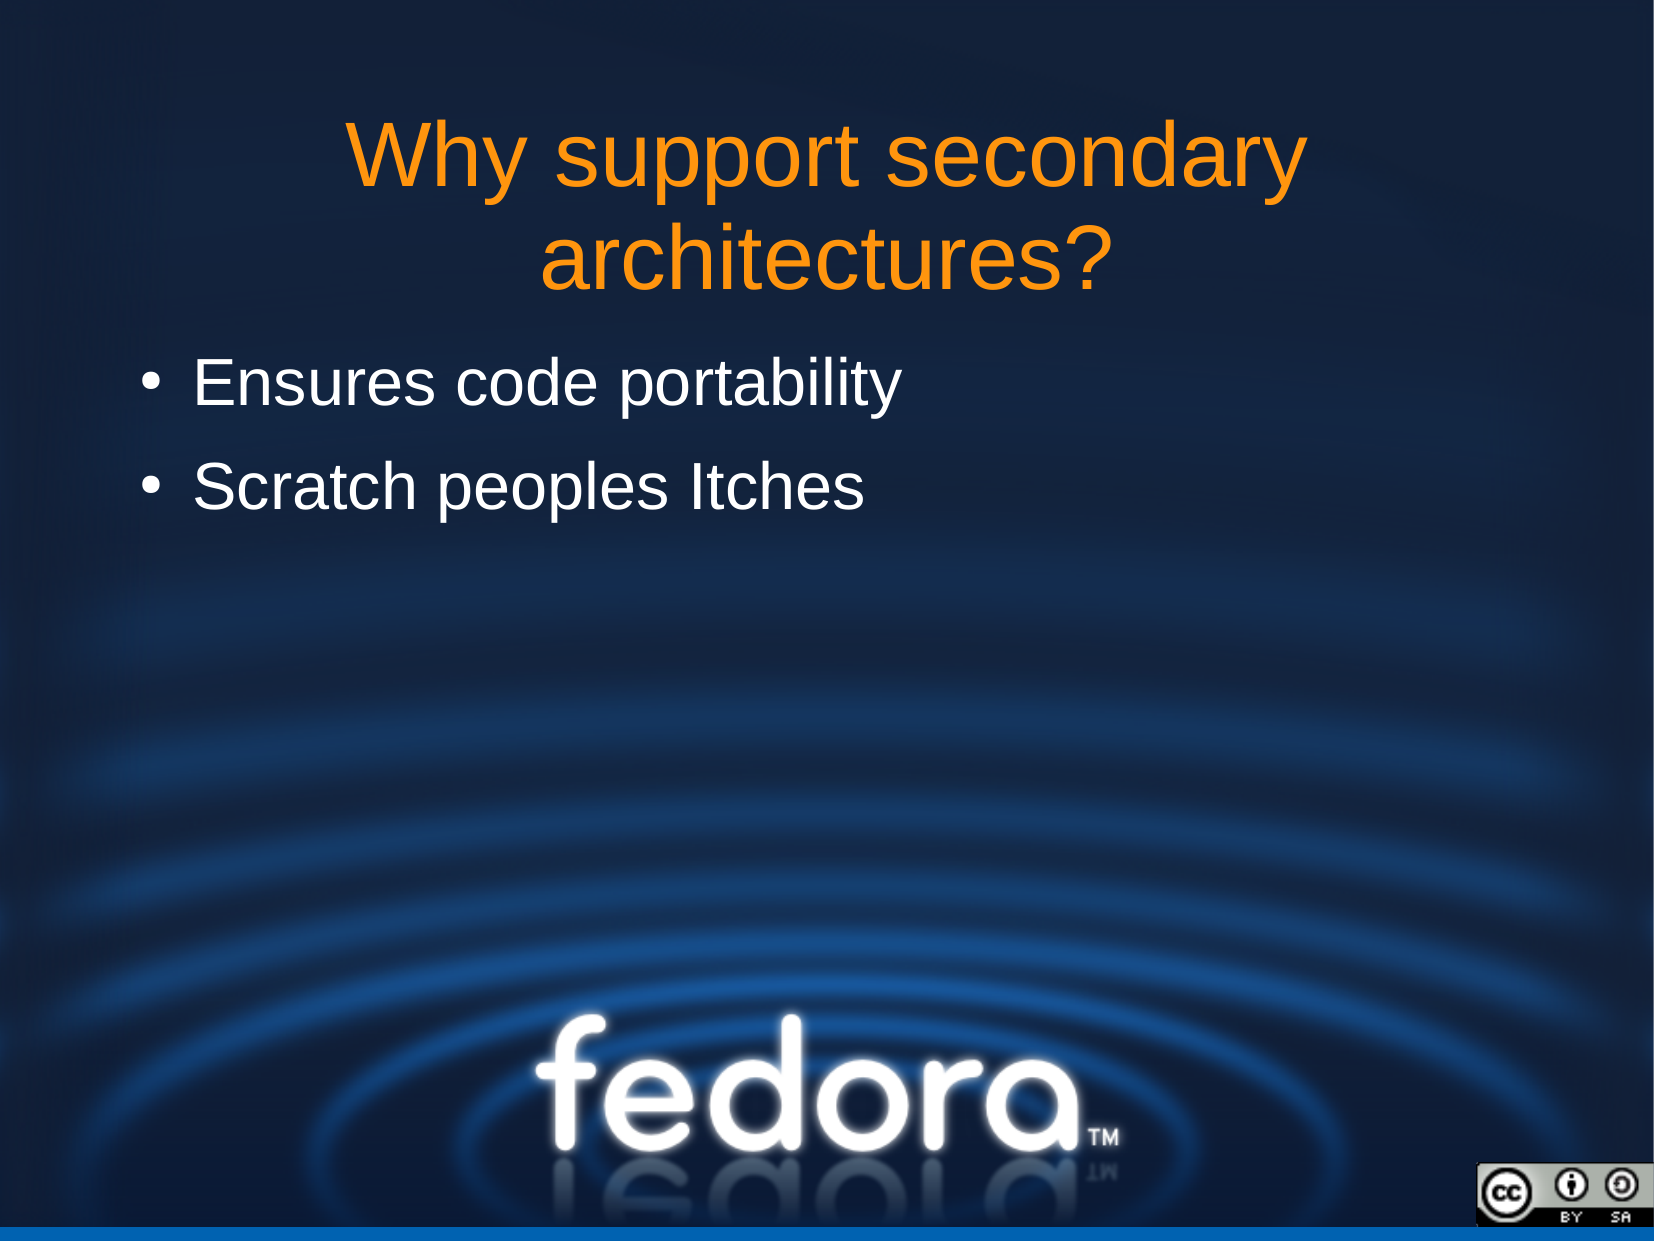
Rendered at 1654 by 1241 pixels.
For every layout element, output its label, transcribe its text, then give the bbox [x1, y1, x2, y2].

picture [0, 0, 1654, 1227]
list Ensures code portability Scratch peoples Itches [121, 344, 1534, 1127]
title Why support secondary architectures? [121, 102, 1534, 310]
